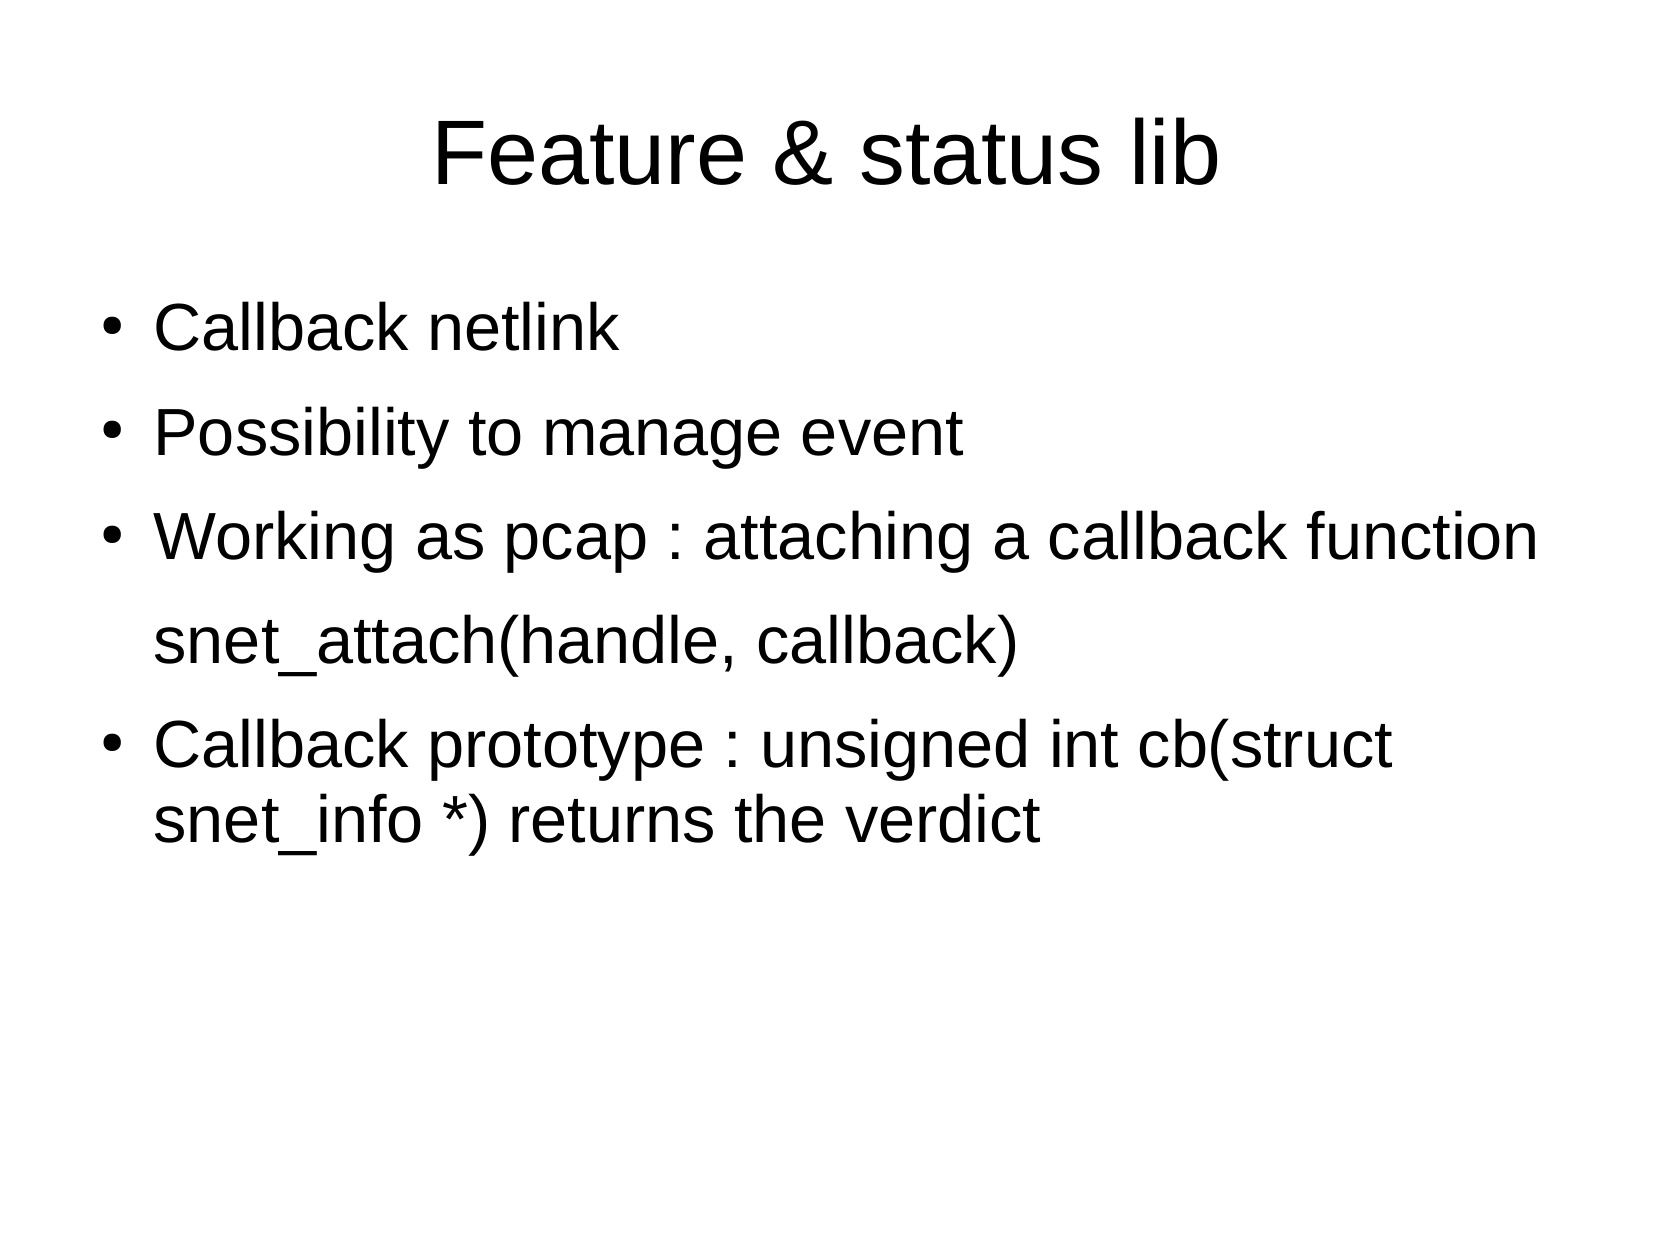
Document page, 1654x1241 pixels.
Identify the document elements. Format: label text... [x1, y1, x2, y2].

title Feature & status lib [82, 56, 1571, 250]
list Callback netlink Possibility to manage event Working as pcap : attaching a callback function snet_attach(handle, callback) Callback prototype : unsigned int cb(struct snet_info *) returns the verdict [82, 290, 1571, 1109]
